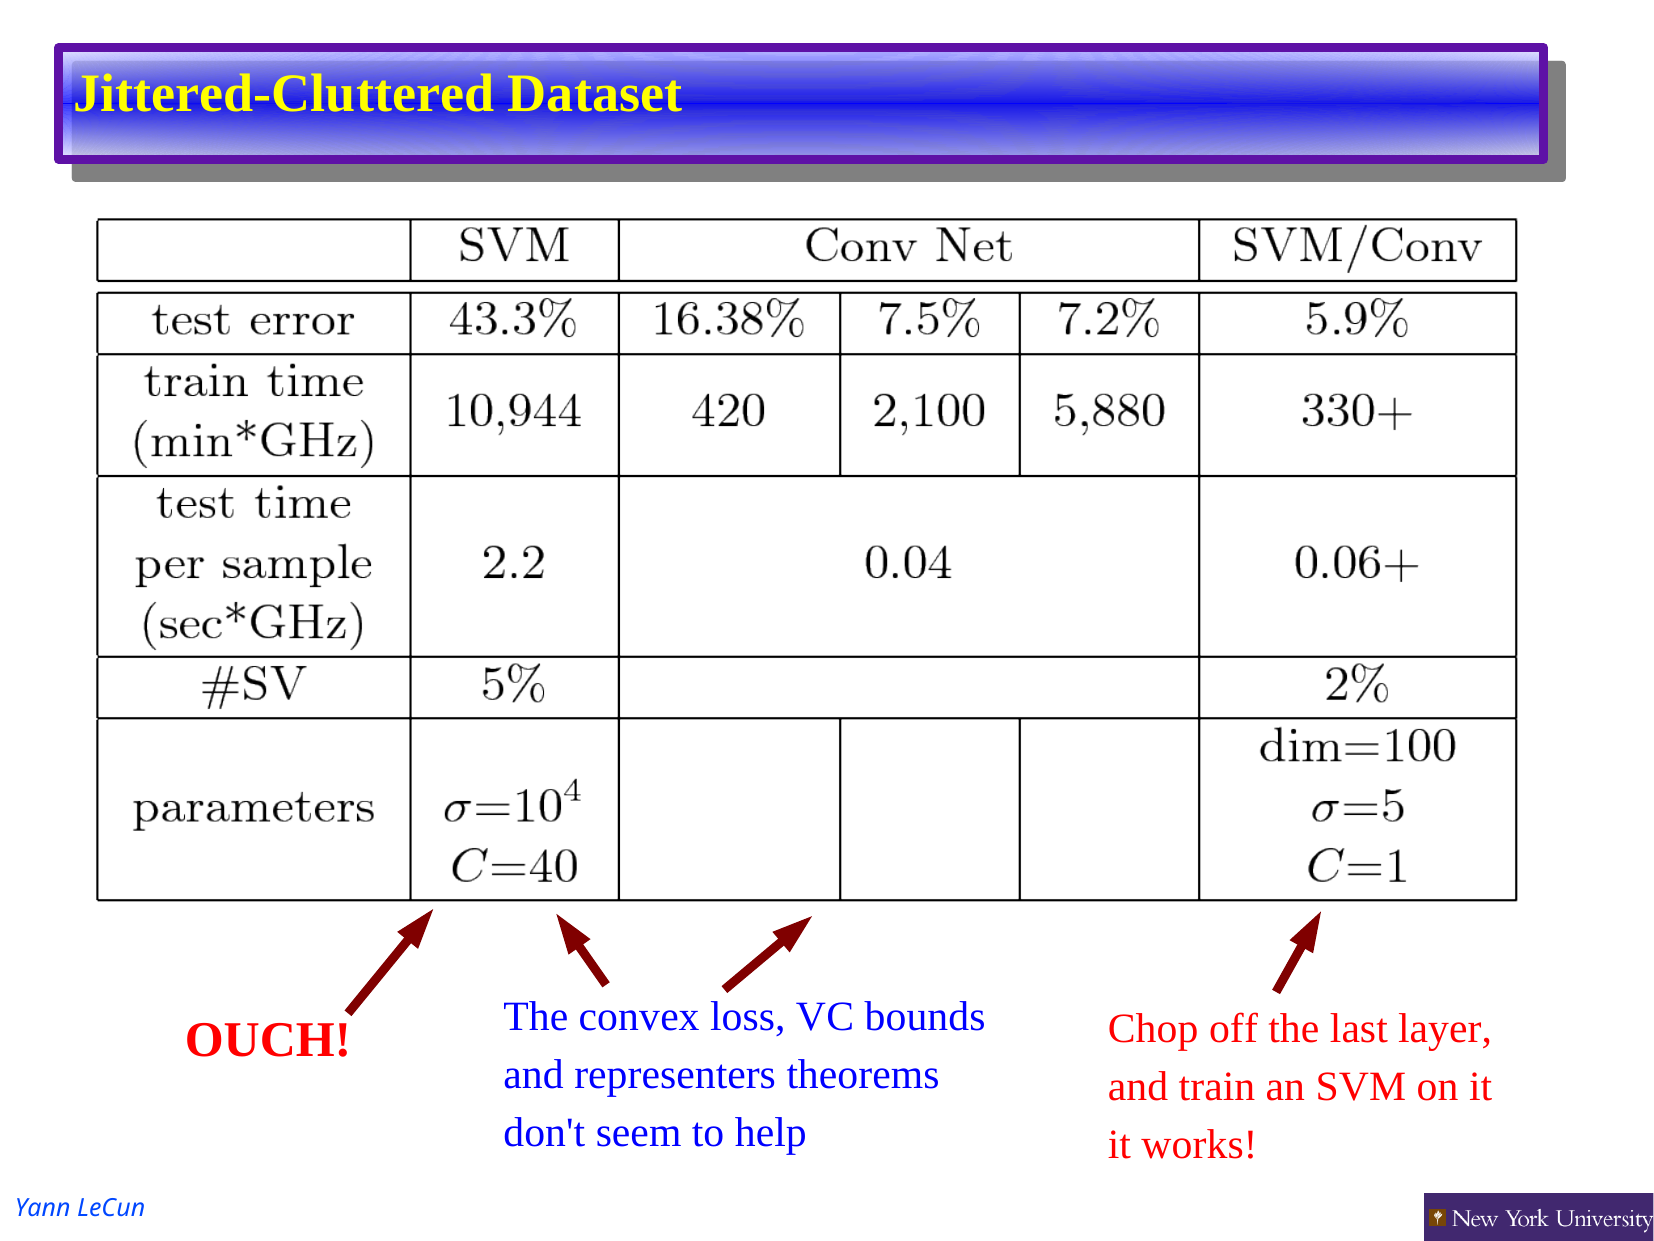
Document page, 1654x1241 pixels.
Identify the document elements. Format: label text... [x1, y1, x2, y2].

picture [91, 213, 1523, 907]
picture [1424, 1193, 1654, 1241]
text_box Jittered-Cluttered Dataset [58, 47, 1544, 160]
text_box The convex loss, VC bounds and representers theorems don't seem to help [503, 993, 987, 1191]
text_box OUCH! [184, 1012, 352, 1088]
text_box Chop off the last layer, and train an SVM on it it works! [1107, 1004, 1493, 1202]
